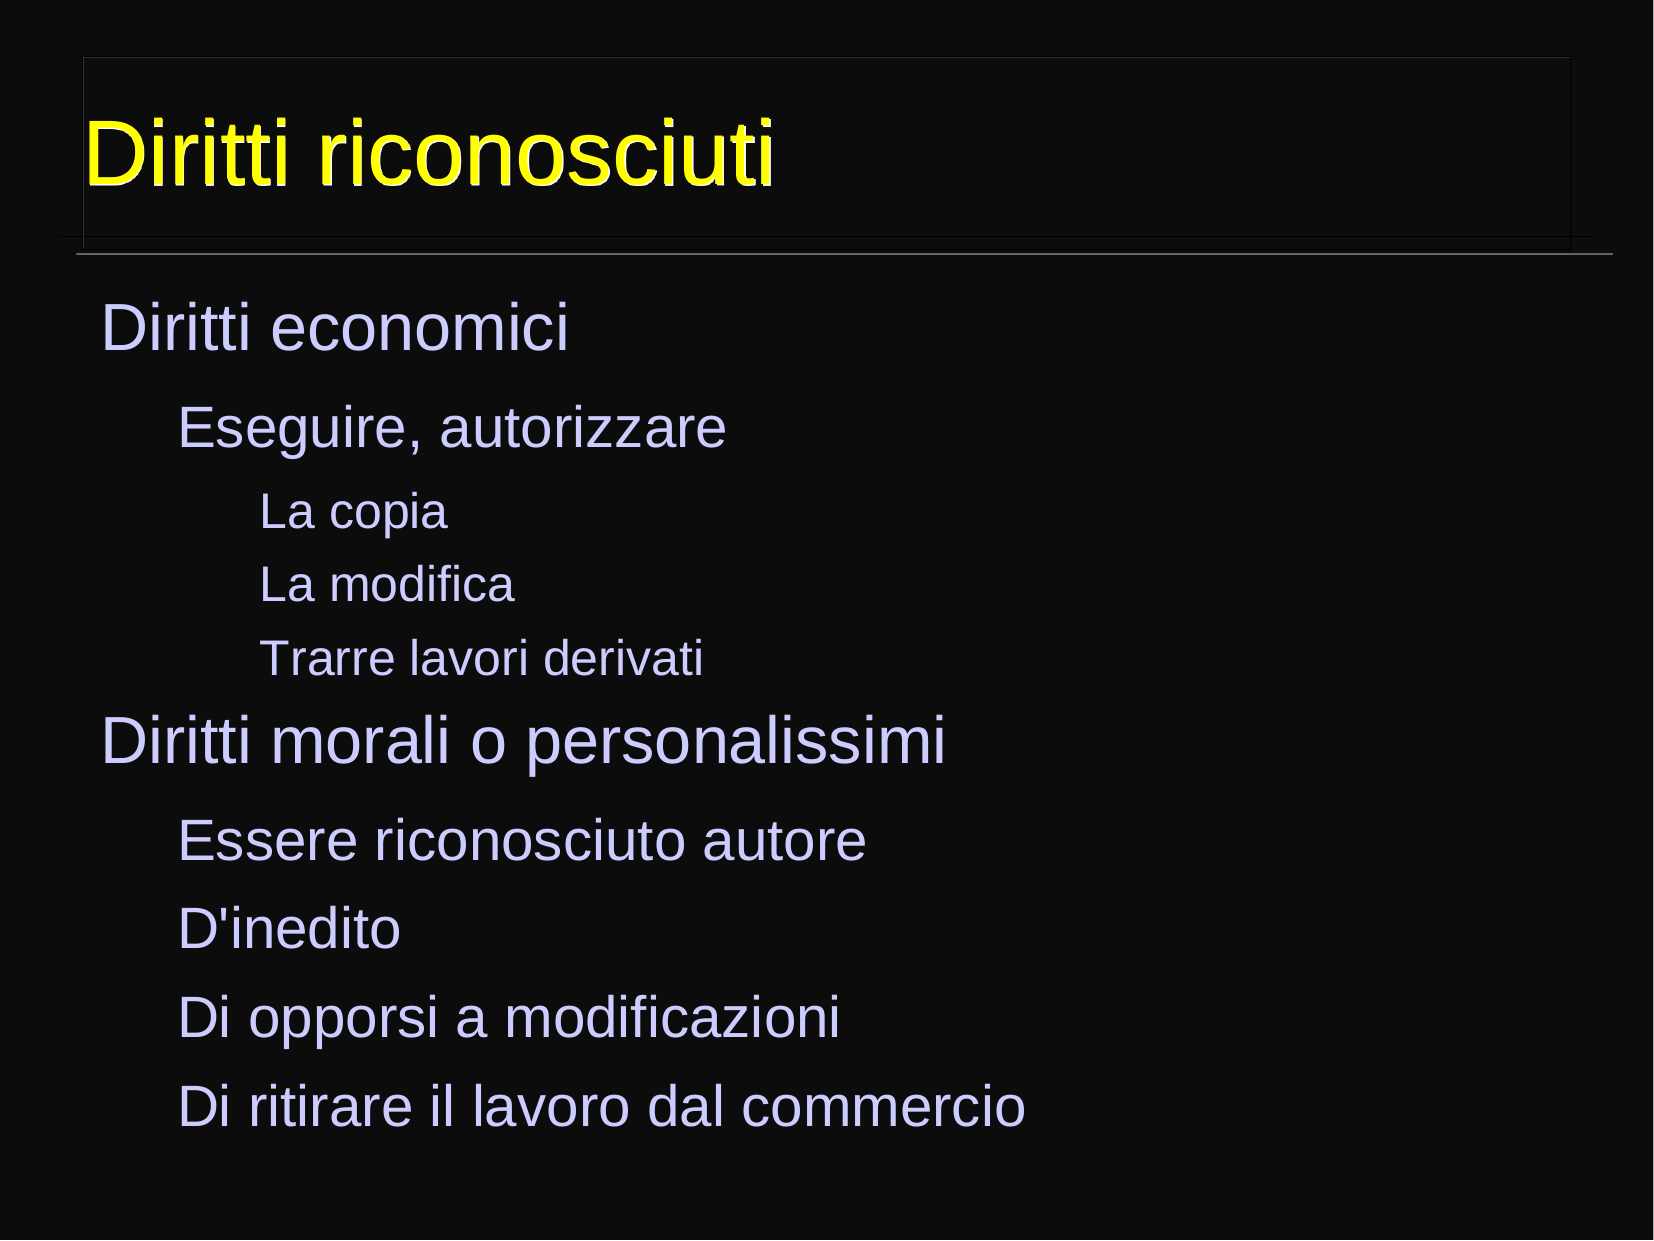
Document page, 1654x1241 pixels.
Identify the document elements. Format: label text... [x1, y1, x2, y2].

title Diritti riconosciuti [82, 56, 1571, 250]
list Diritti economici Eseguire, autorizzare La copia La modifica Trarre lavori derivati Diritti morali o personalissimi Essere riconosciuto autore D'inedito Di opporsi a modificazioni Di ritirare il lavoro dal commercio [82, 290, 1571, 1139]
